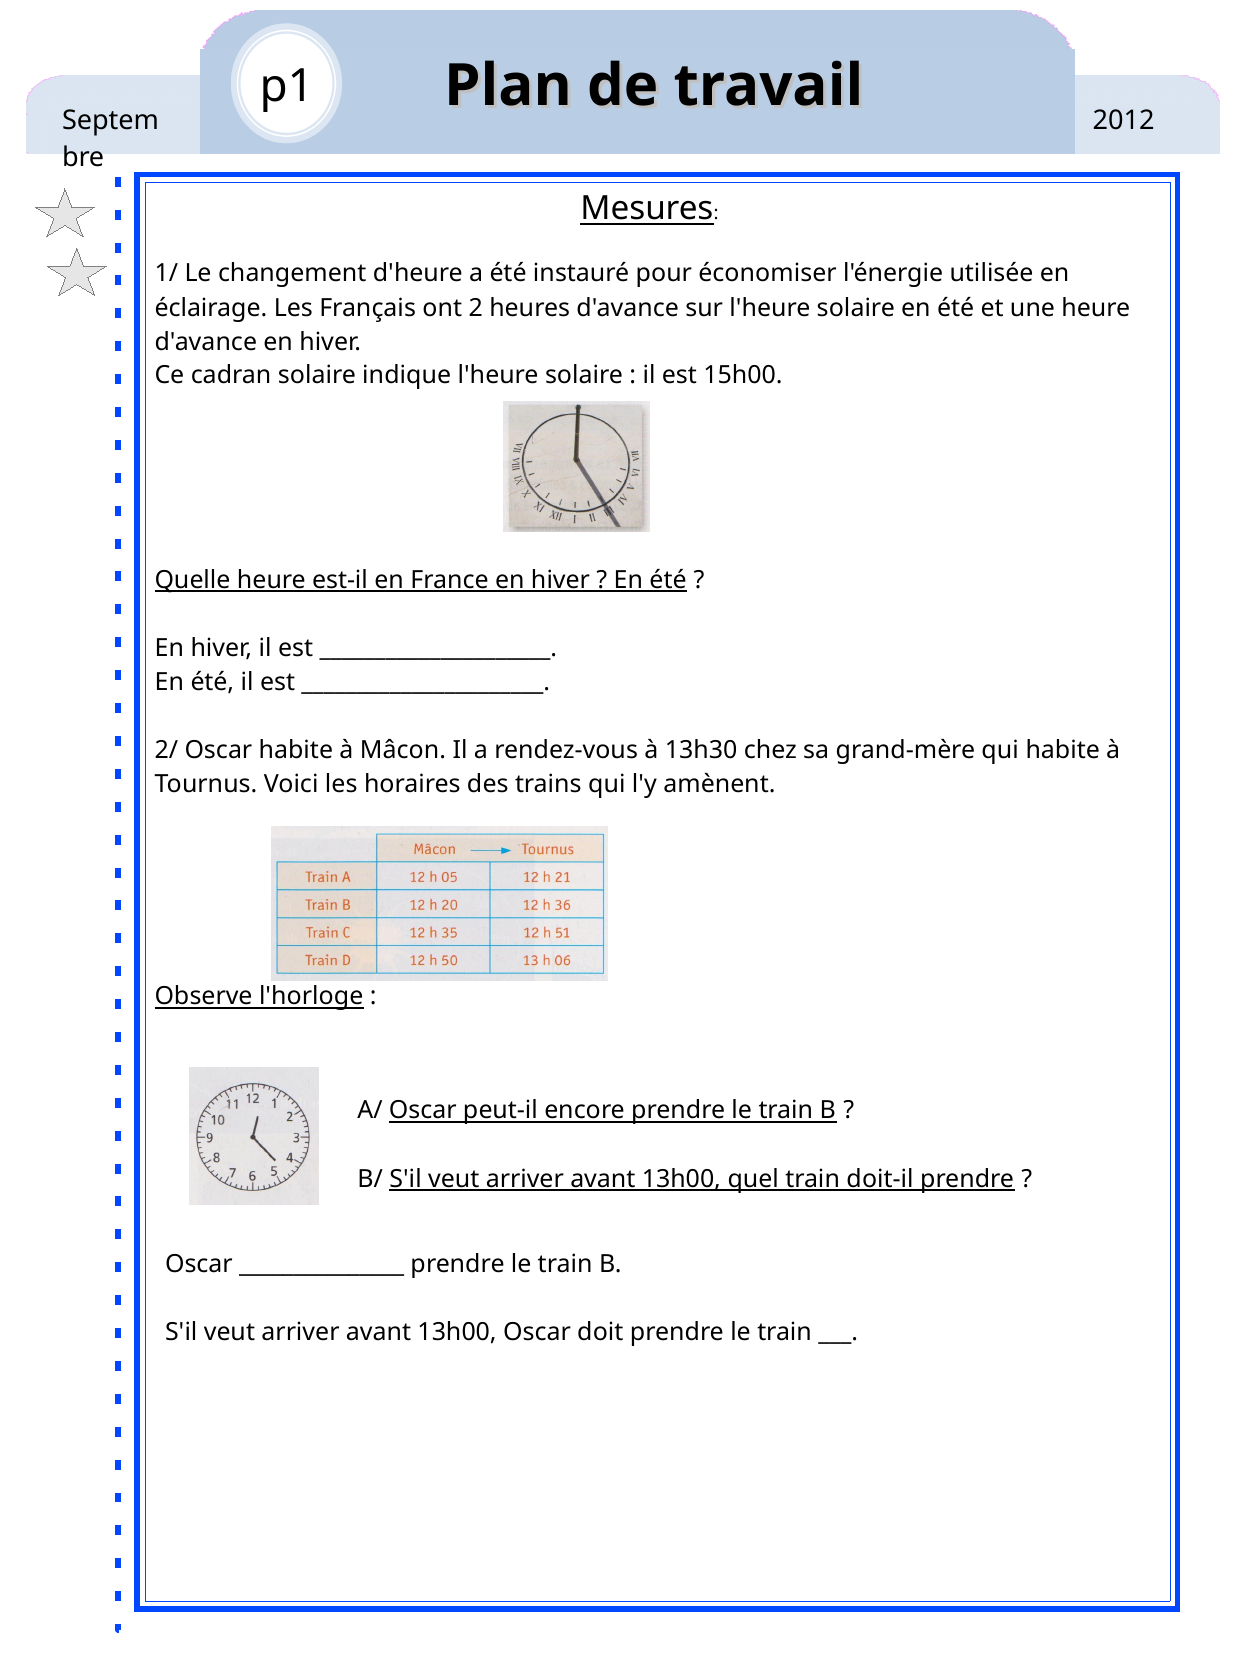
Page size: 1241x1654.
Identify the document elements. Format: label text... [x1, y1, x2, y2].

picture [503, 401, 650, 532]
picture [271, 826, 608, 981]
picture [26, 10, 1220, 154]
text_box Plan de travail [401, 35, 922, 142]
picture [189, 1067, 319, 1205]
text_box [47, 248, 107, 296]
table_header [140, 177, 1175, 1606]
text_box Oscar _______________ prendre le train B. S'il veut arriver avant 13h00, Oscar doit prendre le train ___. [150, 1238, 1107, 1359]
text_box [35, 188, 95, 237]
text_box Septembre [47, 93, 189, 154]
text_box Mesures: 1/ Le changement d'heure a été instauré pour économiser l'énergie utilisée en éclairage. Les Français ont 2 heures d'avance sur l'heure solaire en été et une heure d'avance en hiver. Ce cadran solaire indique l'heure solaire : il est 15h00. Quelle heure est-il en France en hiver ? En été ? En hiver, il est _____________________. En été, il est ______________________. 2/ Oscar habite à Mâcon. Il a rendez-vous à 13h30 chez sa grand-mère qui habite à Tournus. Voici les horaires des trains qui l'y amènent. Observe l'horloge : [139, 177, 1165, 1111]
text_box A/ Oscar peut-il encore prendre le train B ? B/ S'il veut arriver avant 13h00, quel train doit-il prendre ? [342, 1084, 1158, 1205]
text_box 2012 [1077, 93, 1220, 154]
